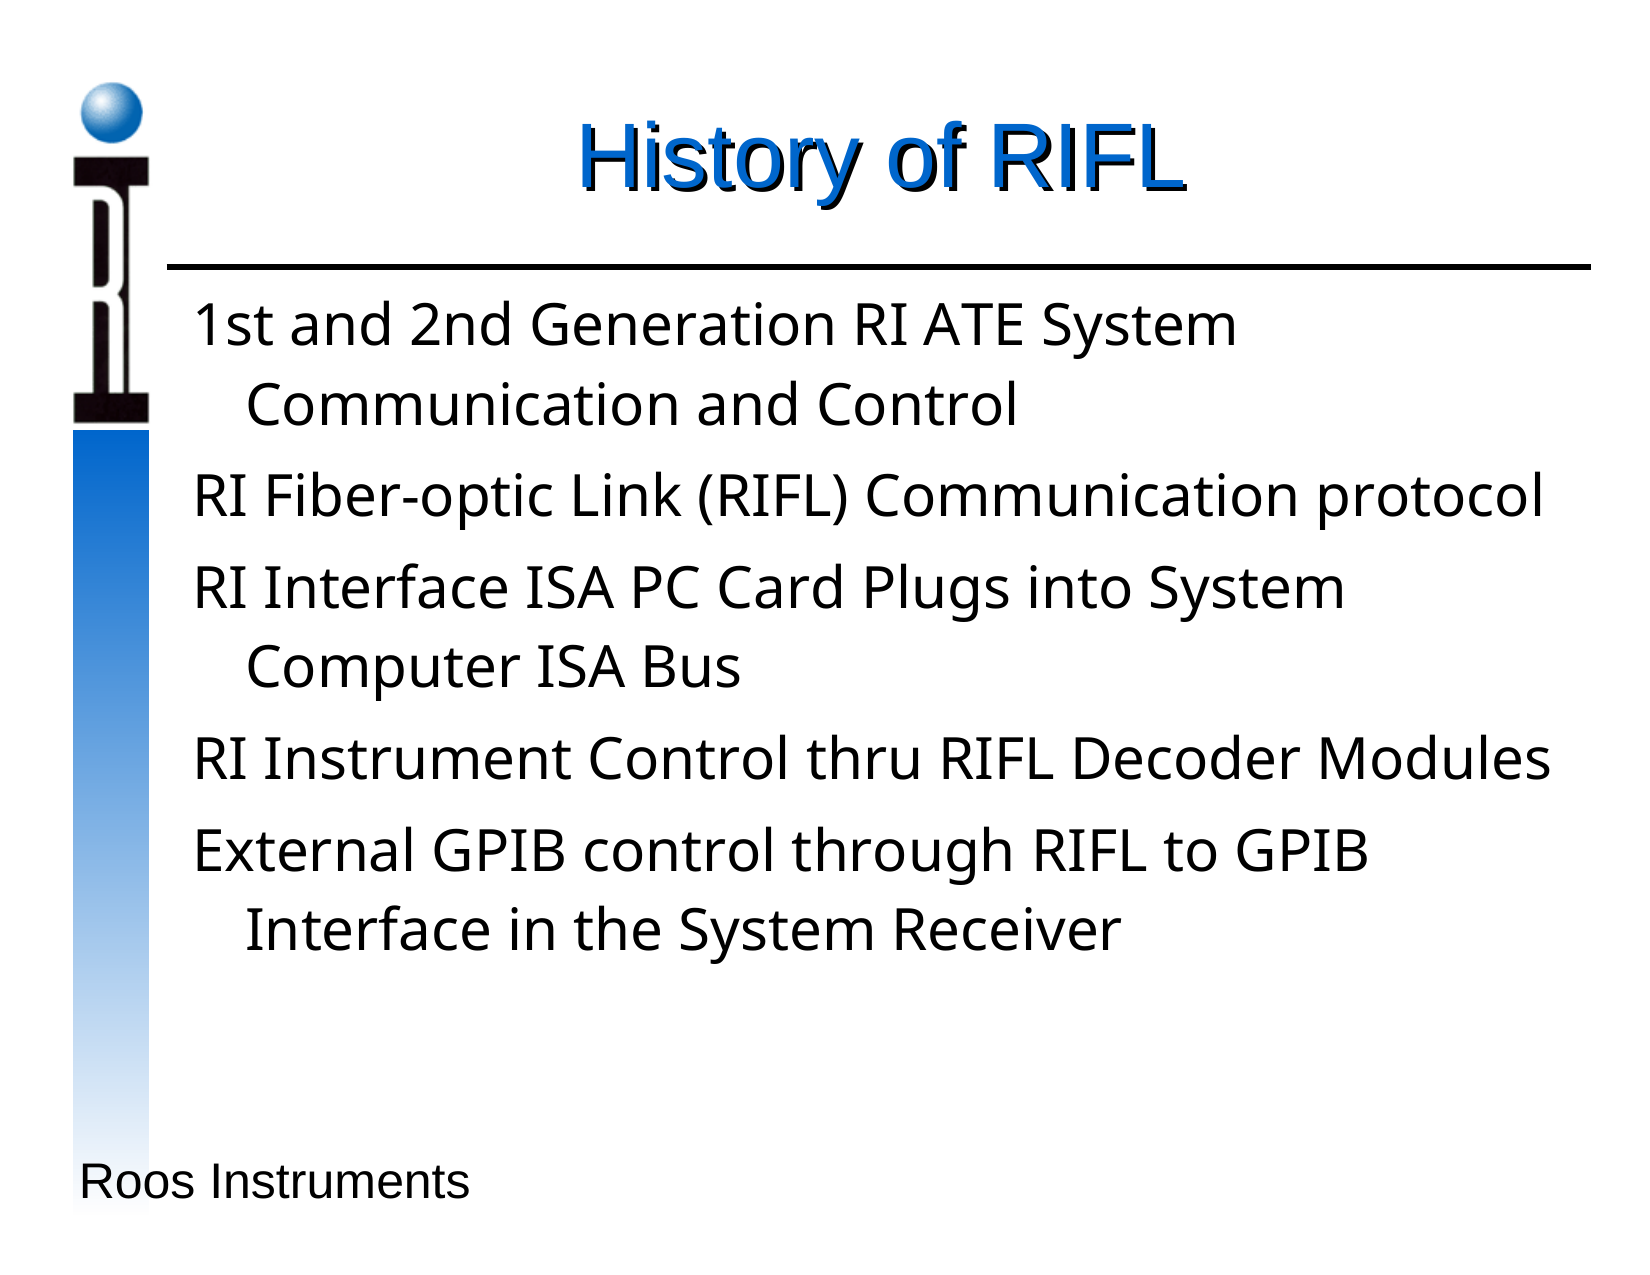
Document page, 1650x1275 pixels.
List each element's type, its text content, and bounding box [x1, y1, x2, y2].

picture [69, 78, 154, 430]
list 1st and 2nd Generation RI ATE System Communication and Control RI Fiber-optic Link (RIFL) Communication protocol RI Interface ISA PC Card Plugs into System Computer ISA Bus RI Instrument Control thru RIFL Decoder Modules External GPIB control through RIFL to GPIB Interface in the System Receiver [174, 283, 1591, 1079]
title History of RIFL [171, 66, 1591, 245]
